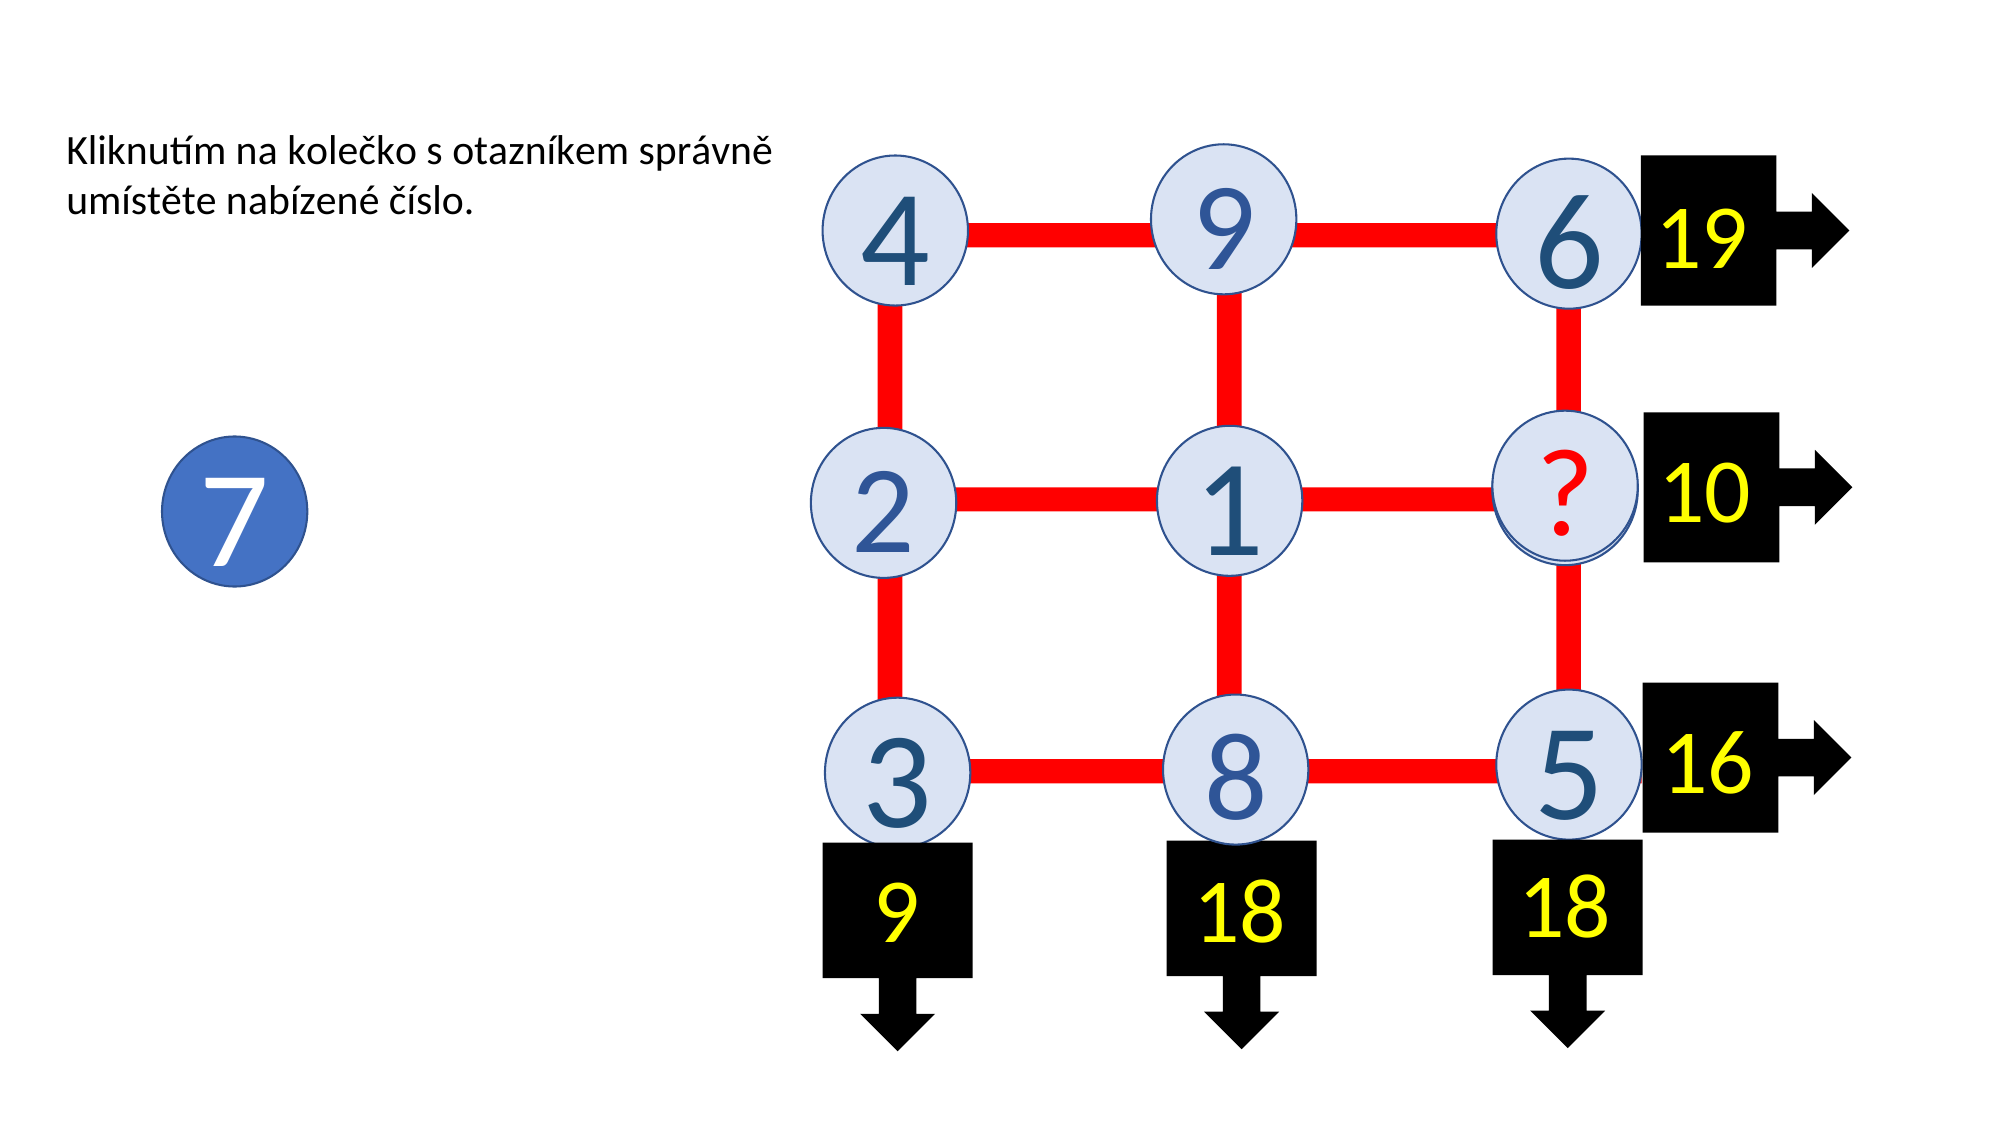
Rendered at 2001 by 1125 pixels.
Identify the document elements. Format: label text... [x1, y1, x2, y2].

text_box [1556, 308, 1581, 412]
text_box 7 [1493, 502, 1637, 566]
text_box 9 [1150, 144, 1297, 295]
text_box 19 [1640, 169, 1764, 295]
text_box ? [1492, 410, 1638, 561]
text_box 8 [1163, 694, 1309, 845]
text_box 2 [810, 427, 957, 578]
text_box 9 [859, 842, 936, 969]
text_box 18 [1503, 837, 1627, 964]
text_box 6 [1496, 158, 1640, 309]
text_box [1302, 487, 1495, 512]
text_box 1 [1156, 425, 1303, 576]
text_box [822, 842, 973, 1052]
text_box [1166, 840, 1317, 1050]
text_box [1556, 564, 1581, 690]
text_box 5 [1496, 689, 1642, 837]
text_box [1643, 412, 1853, 563]
text_box [970, 759, 1164, 784]
text_box [1492, 839, 1643, 1049]
text_box 3 [824, 697, 971, 842]
text_box 7 [161, 436, 308, 587]
text_box 18 [1178, 842, 1302, 969]
text_box [1640, 682, 1852, 833]
text_box [1308, 759, 1498, 784]
text_box [1216, 575, 1242, 697]
text_box 16 [1646, 694, 1769, 820]
text_box [1292, 223, 1497, 248]
text_box [955, 487, 1158, 512]
text_box 10 [1643, 423, 1767, 550]
text_box [1640, 155, 1850, 306]
text_box 4 [822, 155, 968, 306]
text_box [877, 304, 903, 430]
text_box Kliknutím na kolečko s otazníkem správně umístěte nabízené číslo. [51, 114, 789, 231]
text_box [1216, 293, 1242, 426]
text_box [877, 576, 903, 700]
text_box [967, 223, 1156, 248]
